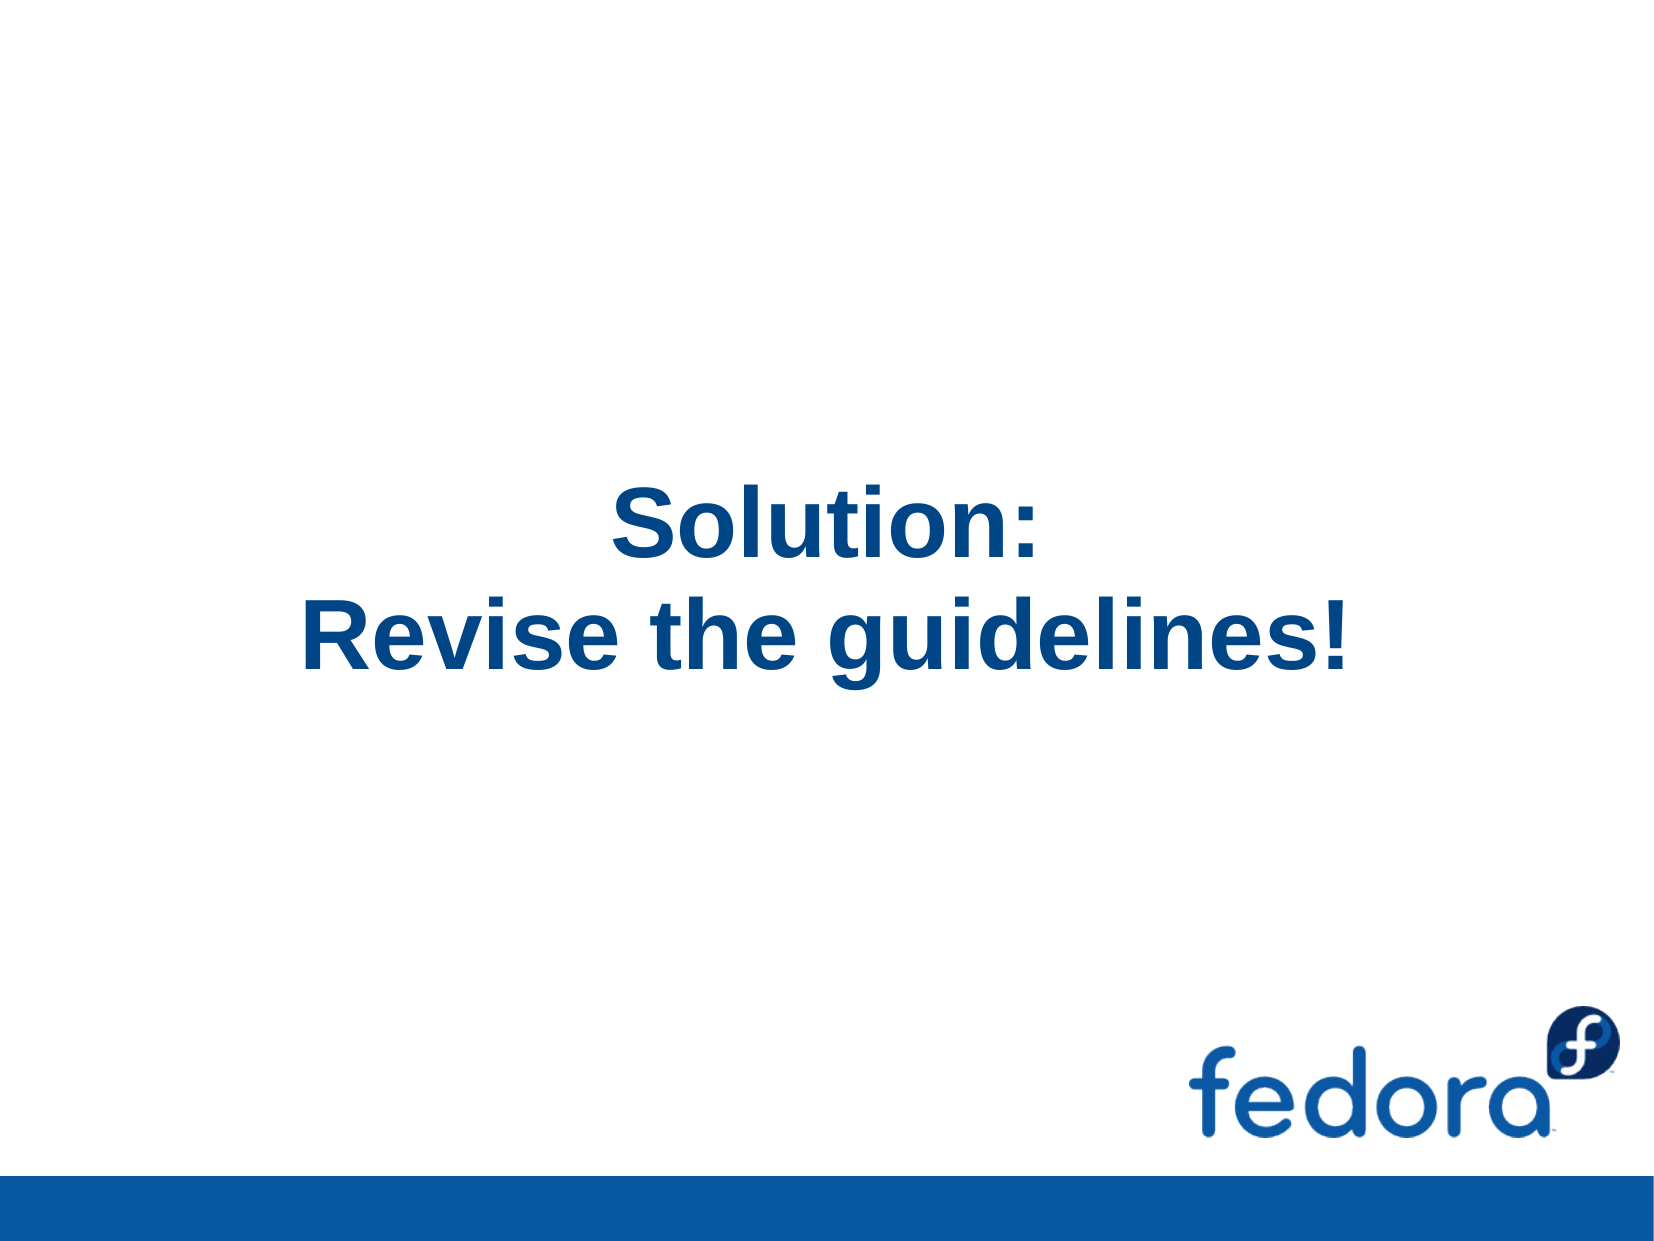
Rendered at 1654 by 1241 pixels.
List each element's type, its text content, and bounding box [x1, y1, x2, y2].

picture [1189, 1006, 1620, 1138]
picture [0, 1176, 1654, 1241]
title Solution: Revise the guidelines! [82, 49, 1571, 1109]
